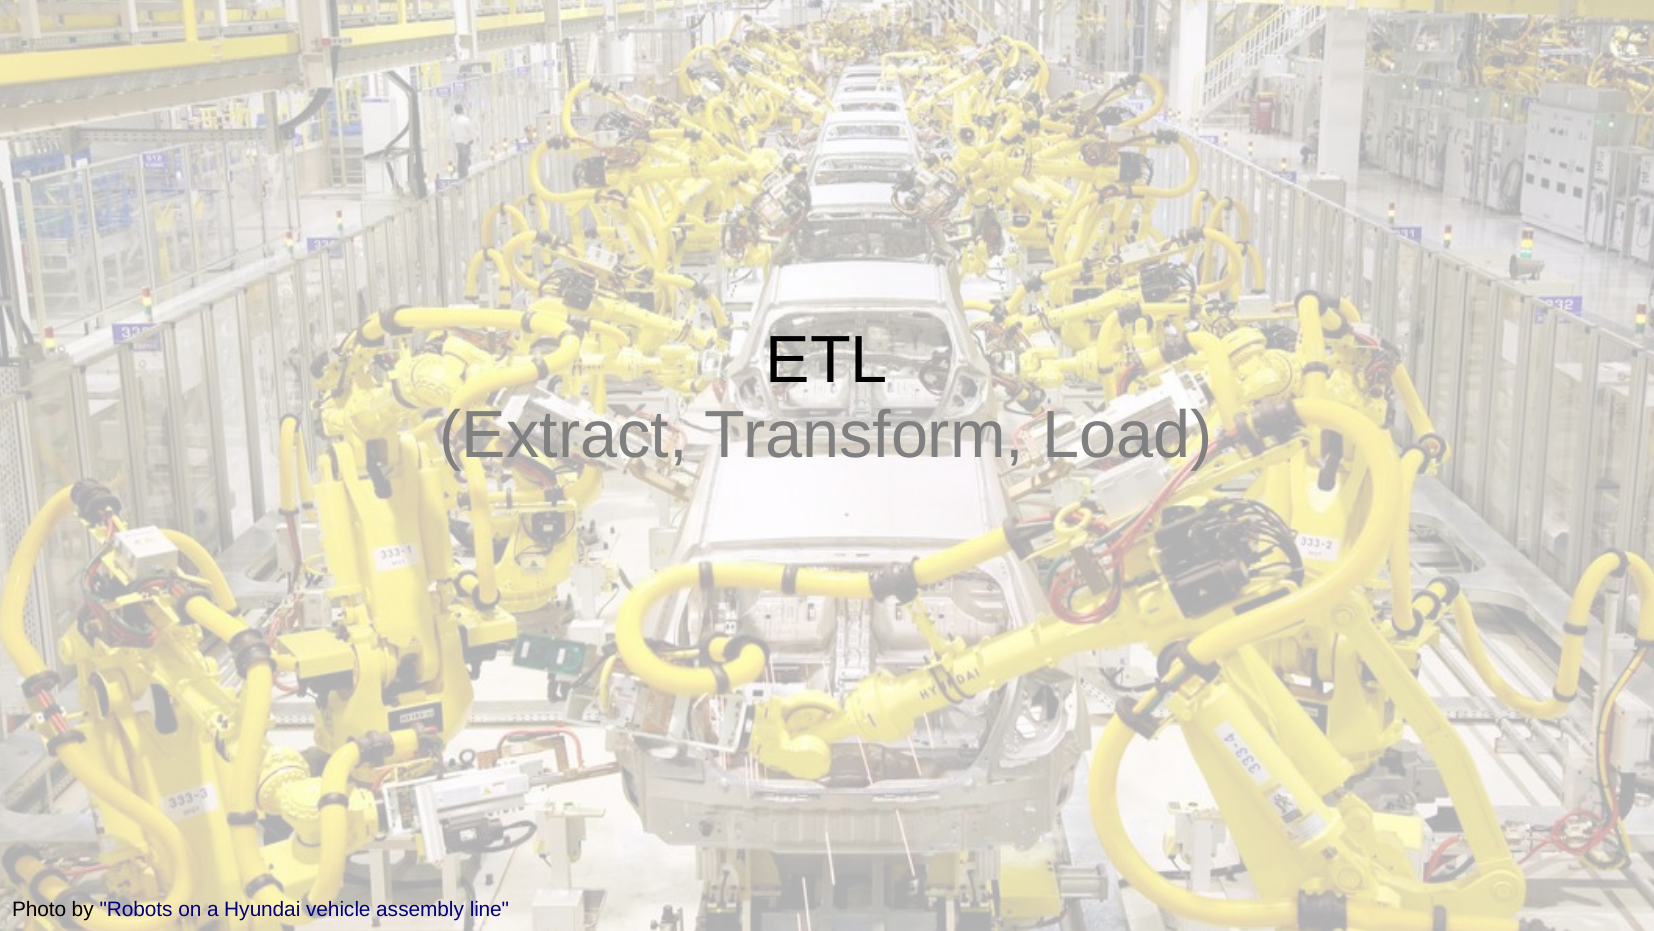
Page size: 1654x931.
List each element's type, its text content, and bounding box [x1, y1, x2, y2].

subtitle ETL (Extract, Transform, Load) [82, 37, 1571, 757]
text_box Photo by "Robots on a Hyundai vehicle assembly line" [0, 890, 541, 931]
picture [0, 0, 1654, 931]
